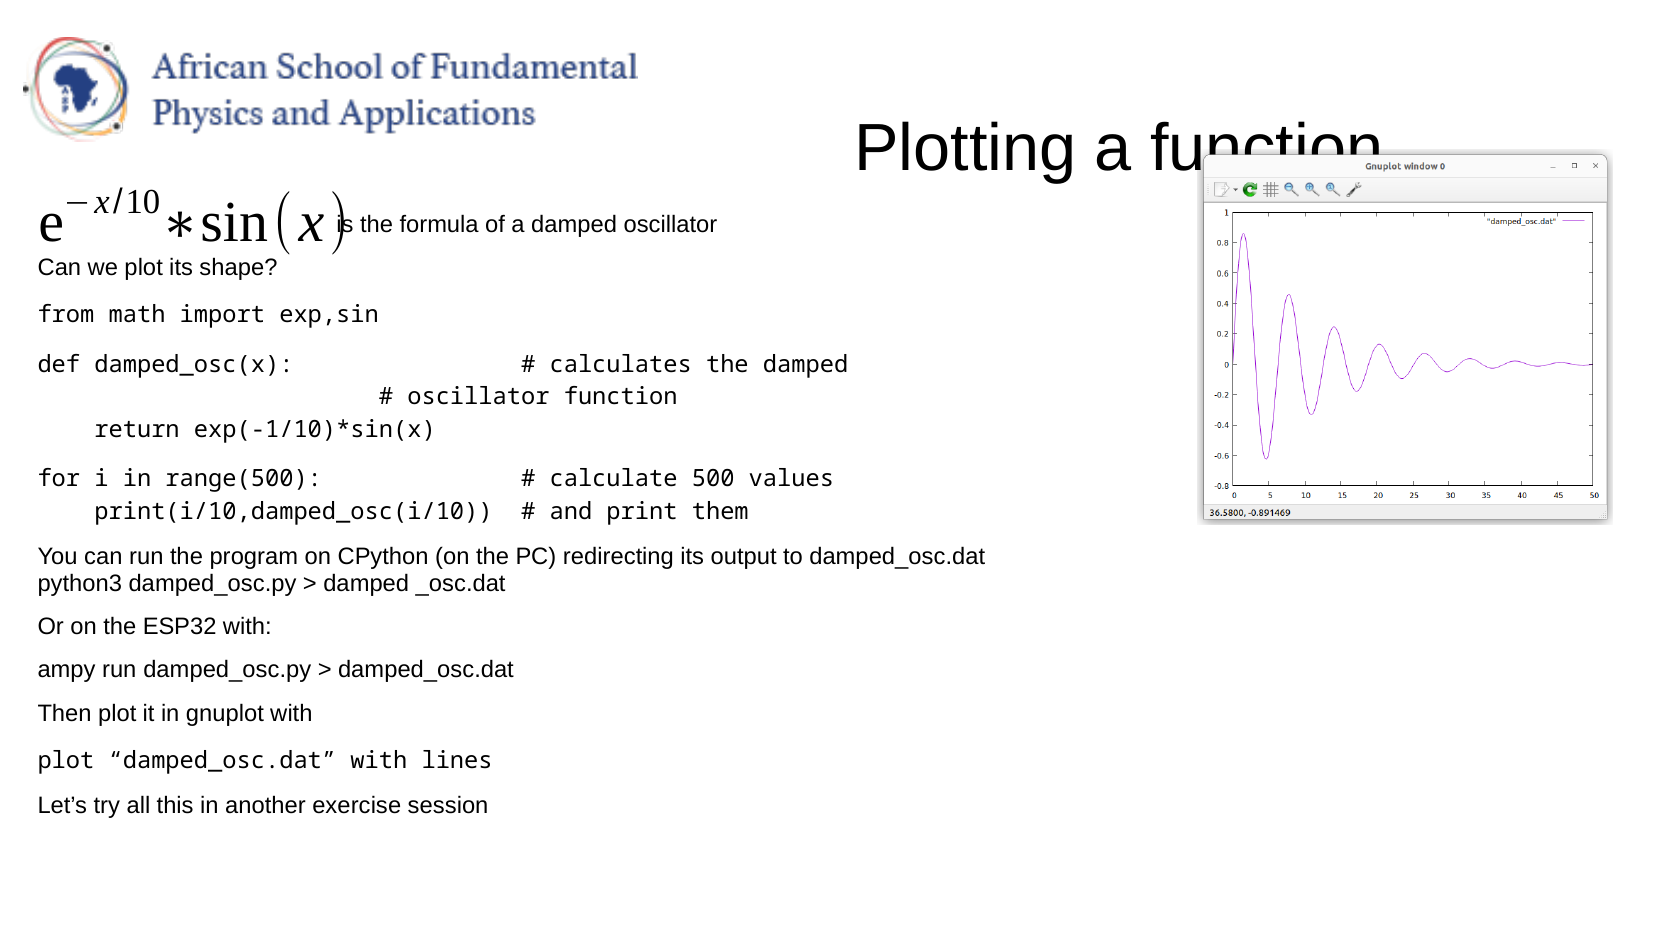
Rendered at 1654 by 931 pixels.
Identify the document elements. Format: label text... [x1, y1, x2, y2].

title Plotting a function [632, 69, 1606, 210]
list is the formula of a damped oscillator Can we plot its shape? from math import exp,sin def damped_osc(x): # calculates the damped # oscillator function return exp(-1/10)*sin(x) for i in range(500): # calculate 500 values print(i/10,damped_osc(i/10)) # and print them You can run the program on CPython (on the PC) redirecting its output to damped_osc.dat python3 damped_osc.py > damped _osc.dat Or on the ESP32 with: ampy run damped_osc.py > damped_osc.dat Then plot it in gnuplot with plot “damped_osc.dat” with lines Let’s try all this in another exercise session [37, 210, 1526, 826]
picture [23, 37, 638, 142]
chart [32, 182, 356, 259]
picture [1197, 149, 1613, 526]
